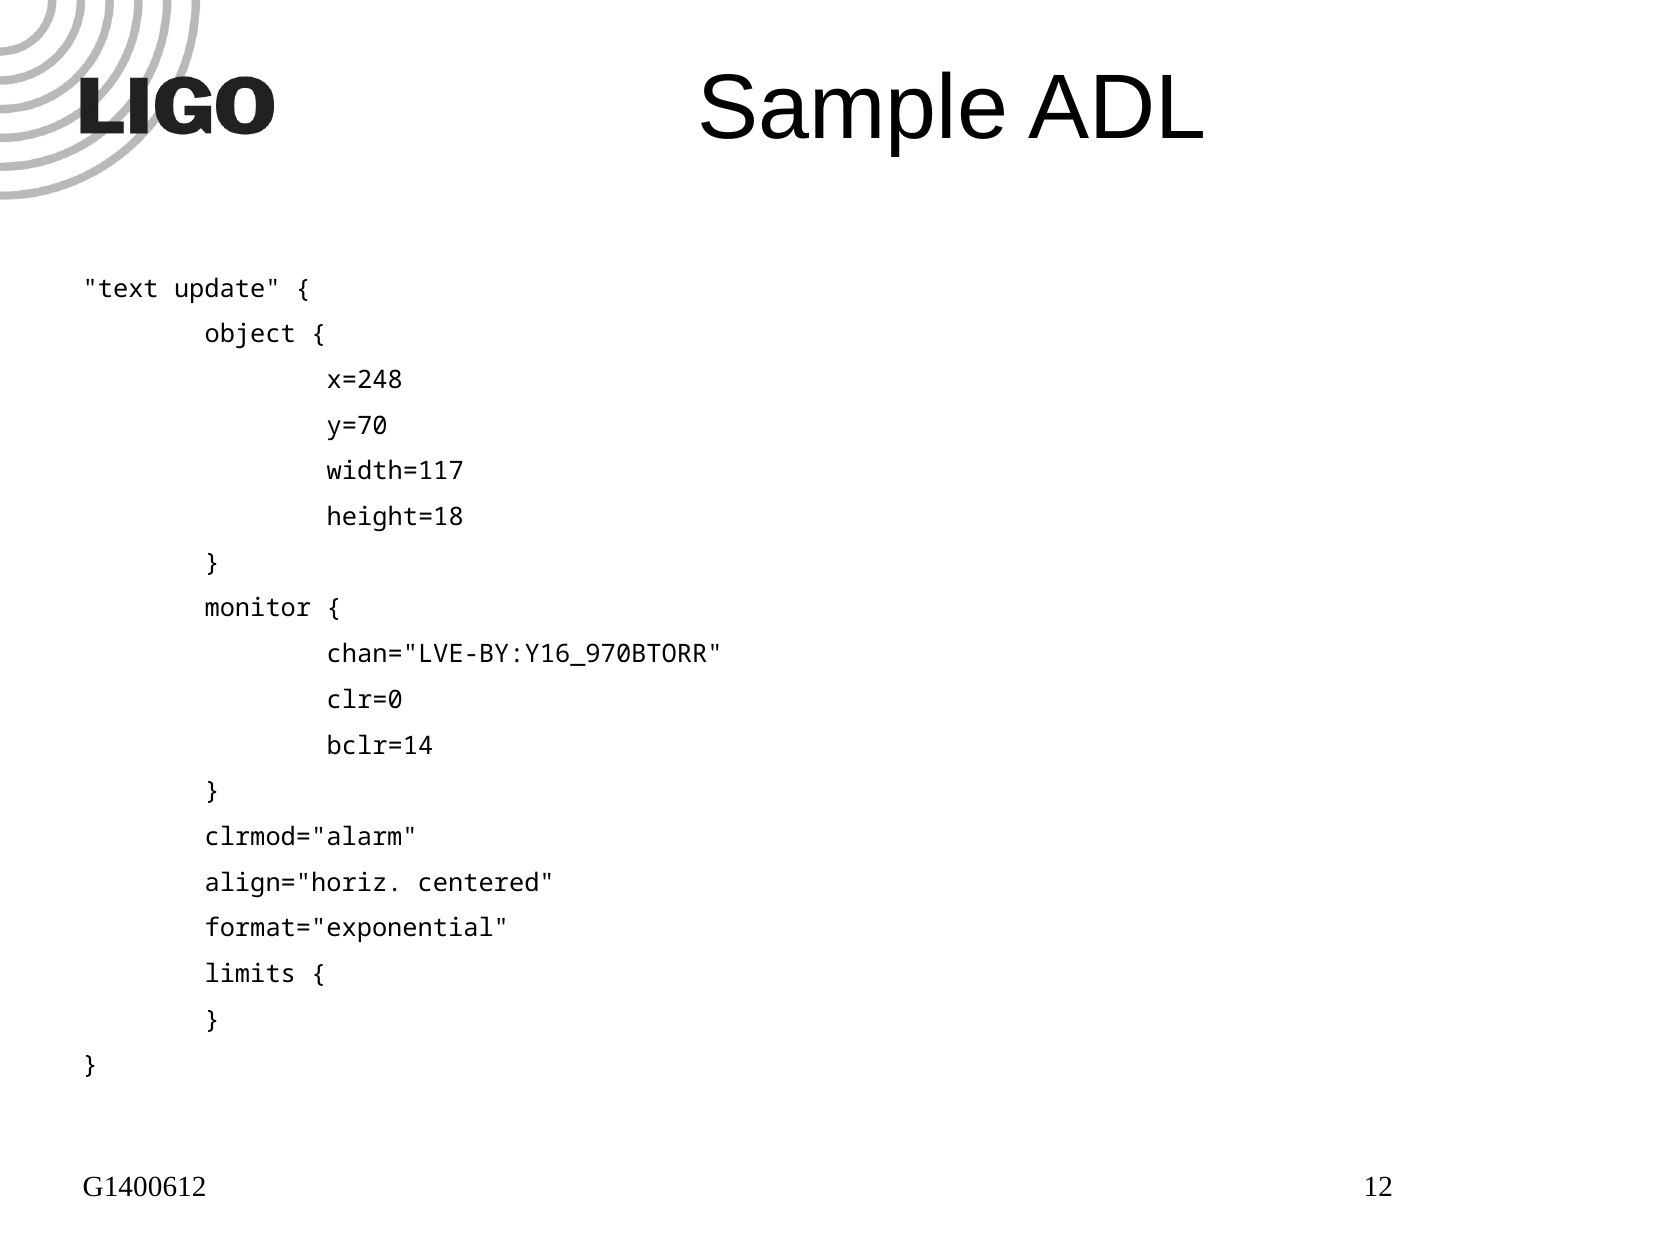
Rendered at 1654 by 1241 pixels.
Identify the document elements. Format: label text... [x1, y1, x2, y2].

title Sample ADL [315, 2, 1591, 211]
picture [0, 0, 274, 200]
list "text update" { object { x=248 y=70 width=117 height=18 } monitor { chan="LVE-BY:Y16_970BTORR" clr=0 bclr=14 } clrmod="alarm" align="horiz. centered" format="exponential" limits { } } [82, 270, 1538, 1096]
